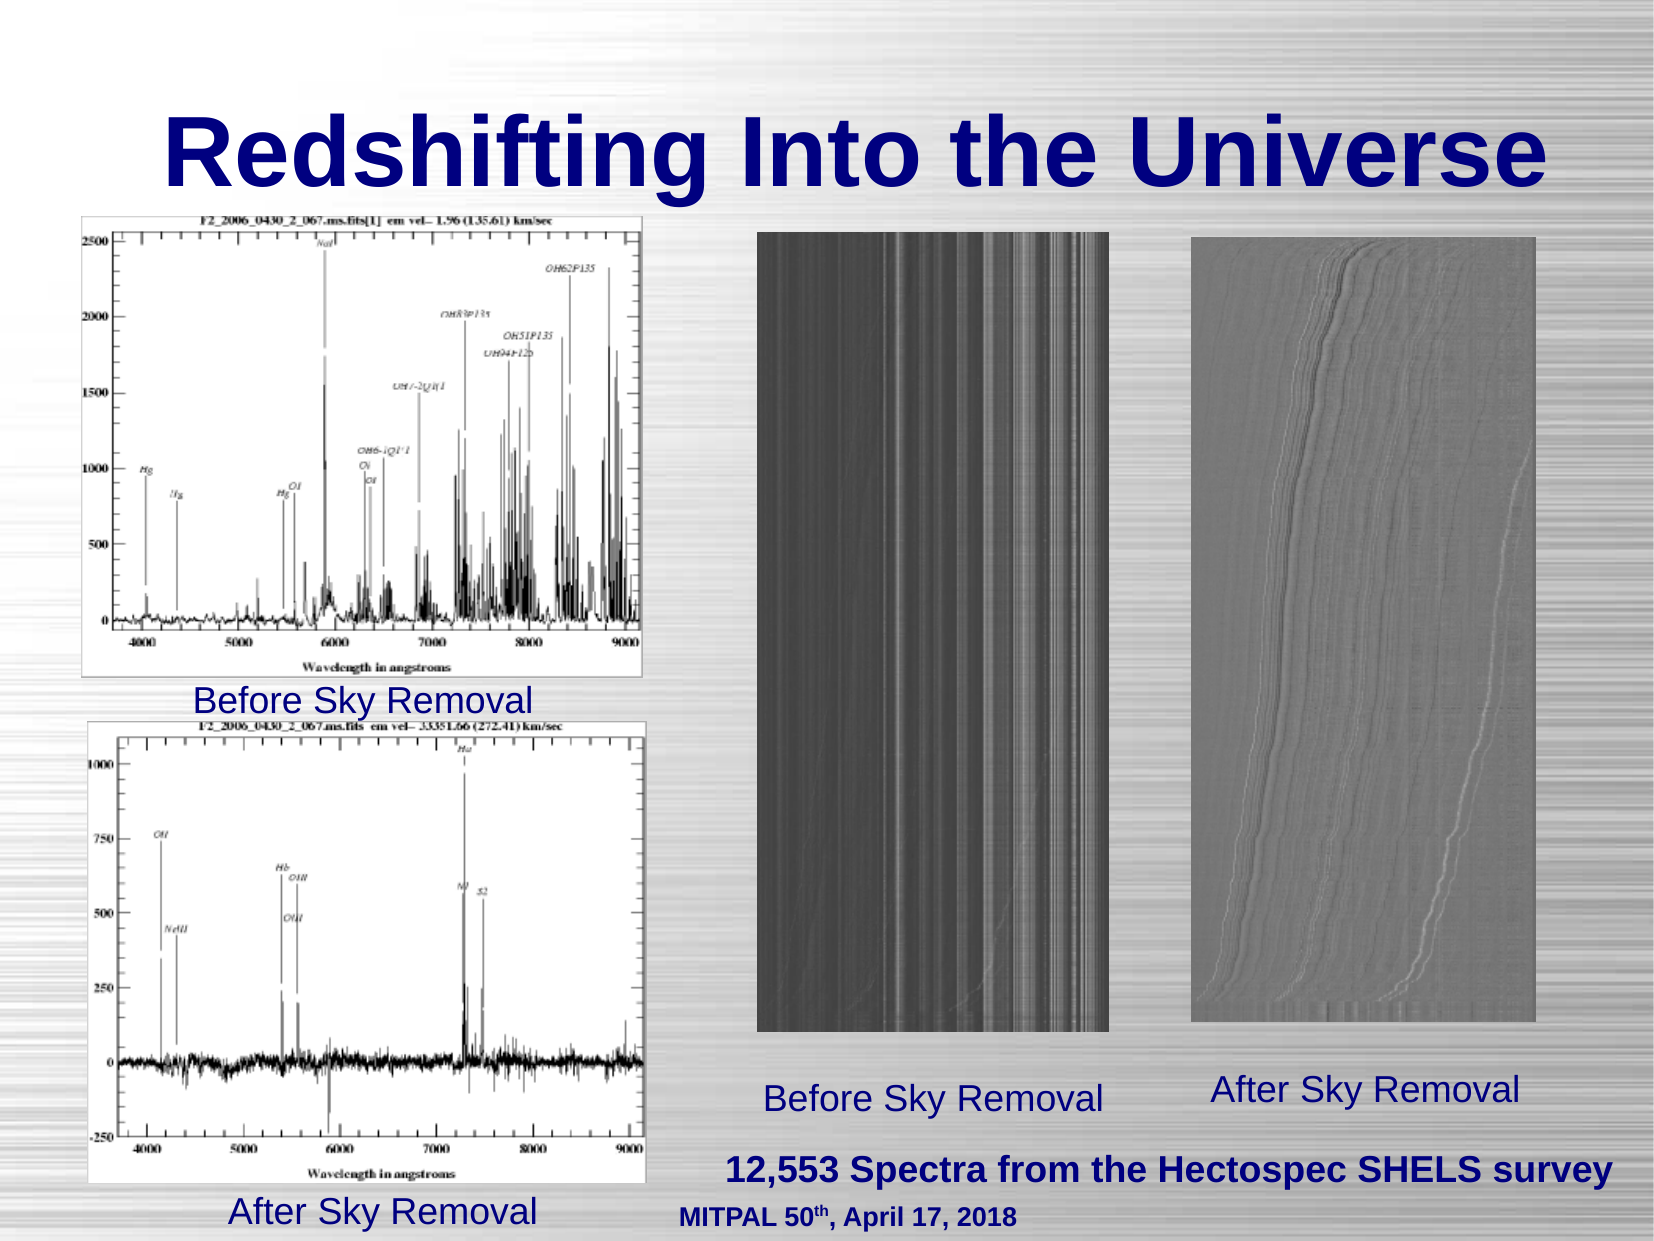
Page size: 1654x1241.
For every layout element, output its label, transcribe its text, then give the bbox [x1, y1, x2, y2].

text_box After Sky Removal [1195, 1060, 1536, 1118]
picture [0, 0, 1654, 1241]
text_box Redshifting Into the Universe [59, 88, 1654, 216]
text_box 12,553 Spectra from the Hectospec SHELS survey [710, 1141, 1630, 1200]
text_box Before Sky Removal [748, 1070, 1120, 1127]
text_box Before Sky Removal [177, 672, 549, 730]
text_box After Sky Removal [213, 1183, 554, 1241]
text_box MITPAL 50th, April 17, 2018 [664, 1194, 1032, 1241]
